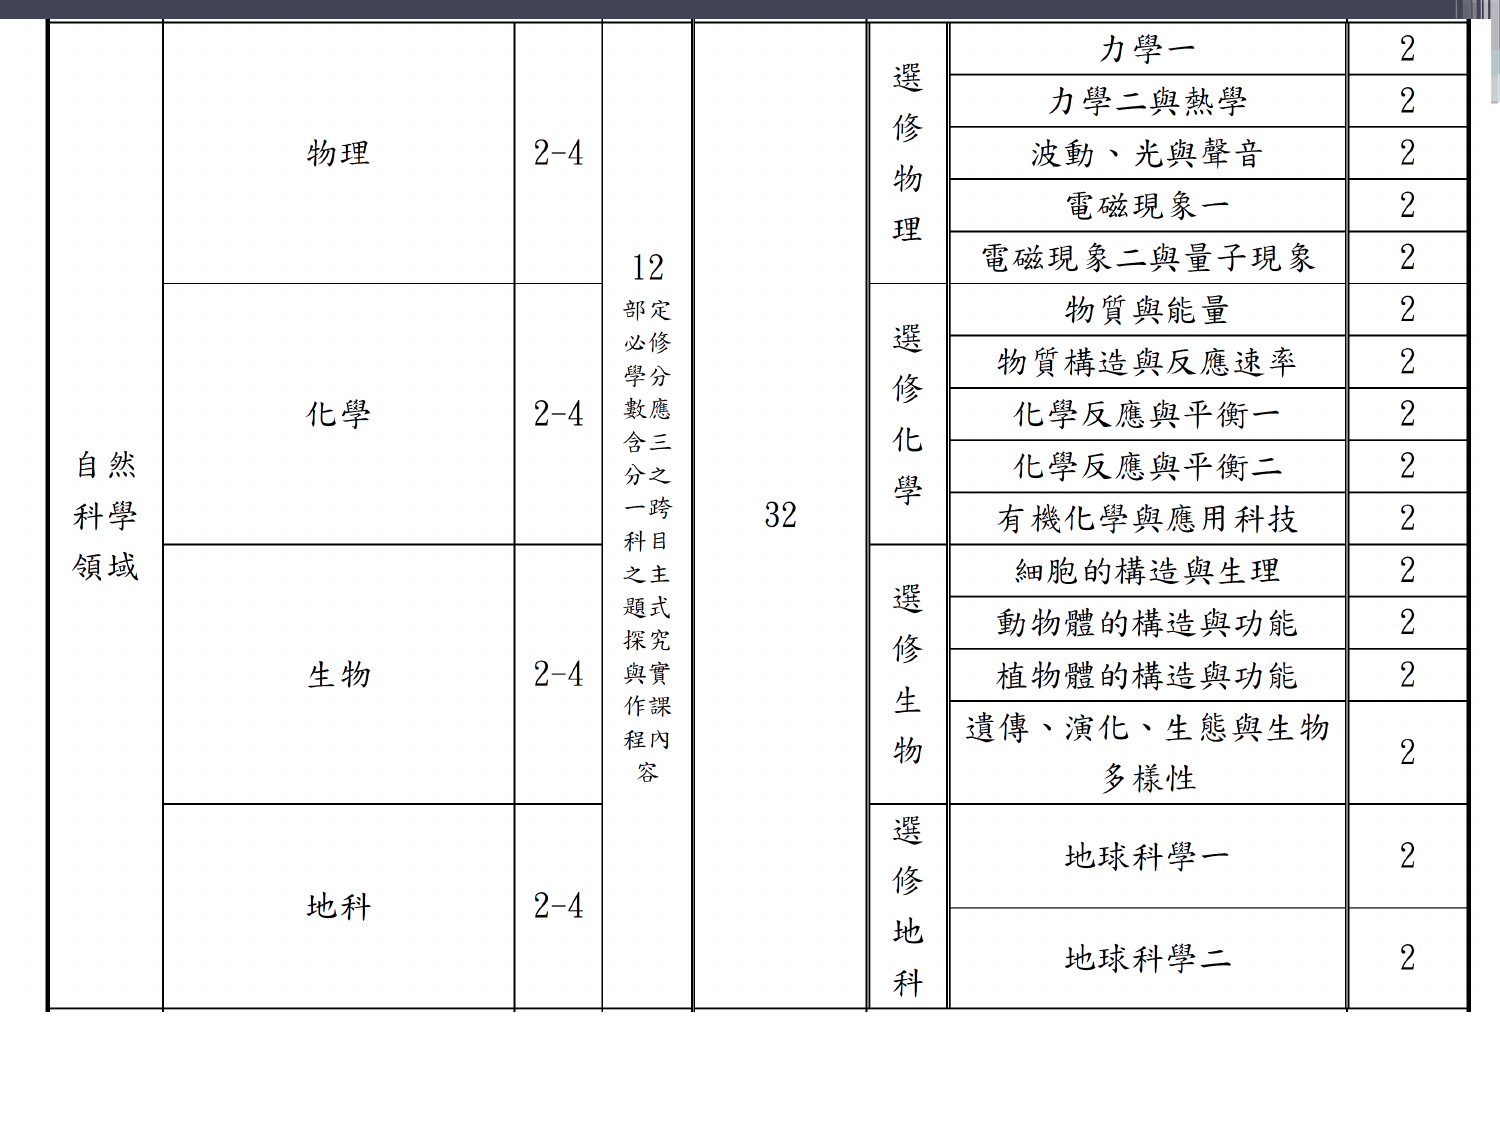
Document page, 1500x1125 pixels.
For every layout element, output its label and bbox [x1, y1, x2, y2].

picture [0, 19, 1492, 1012]
